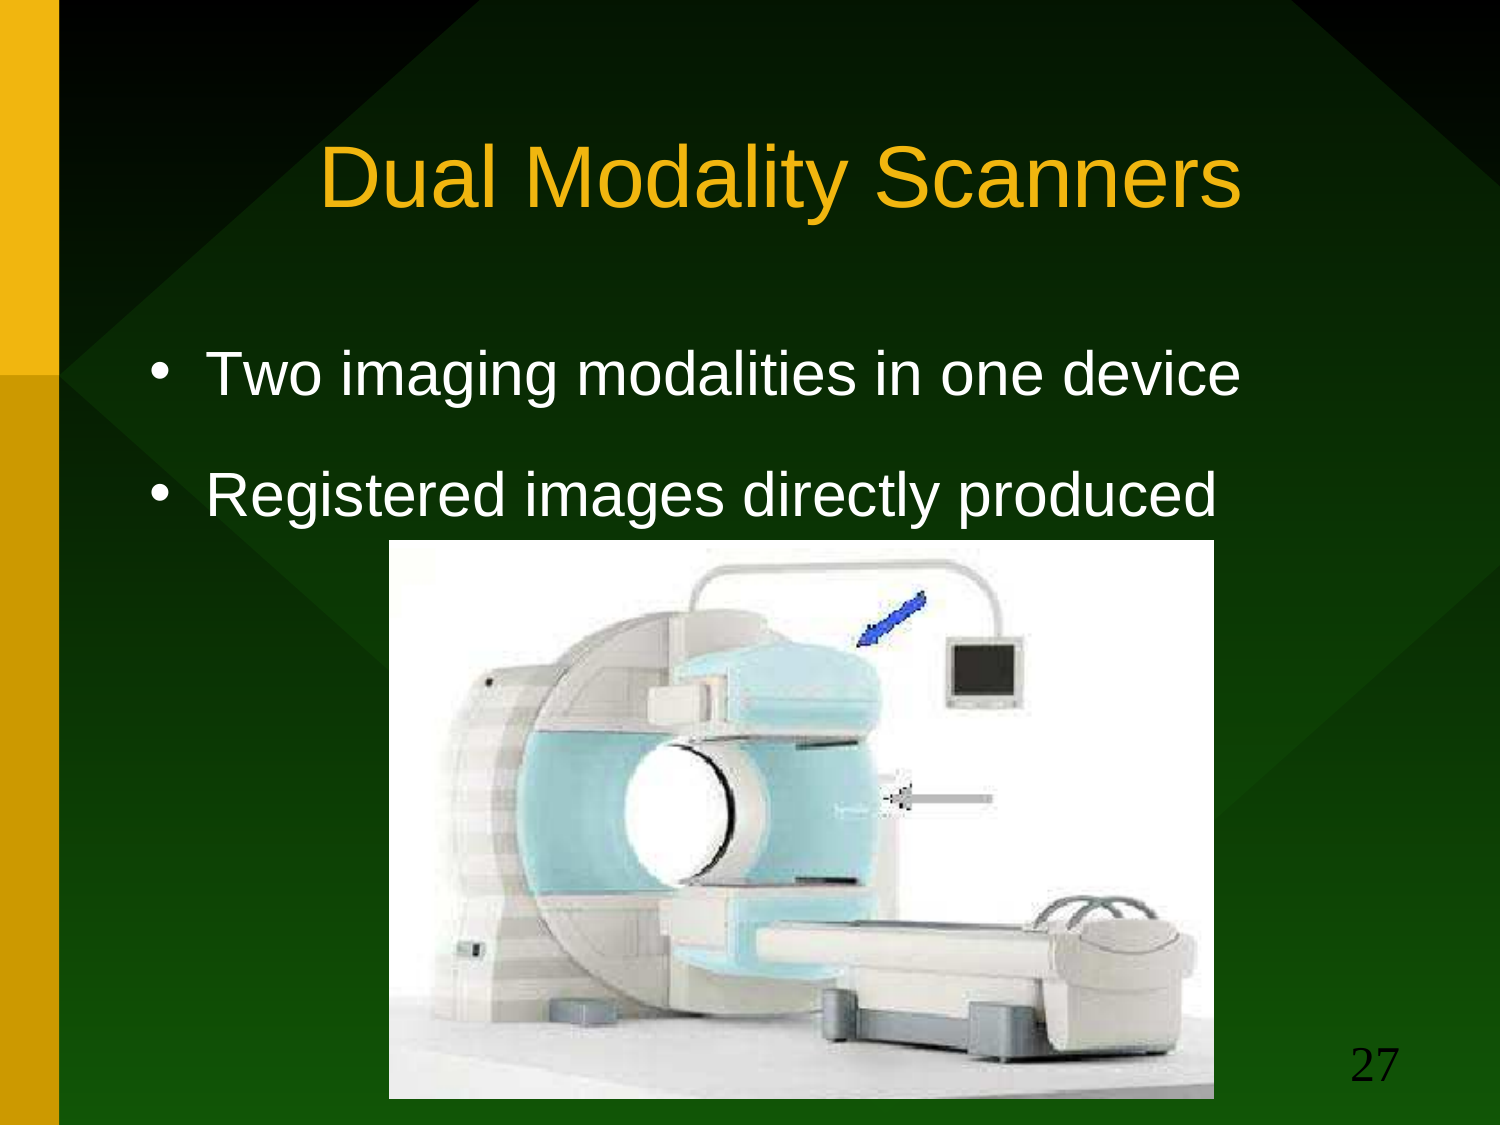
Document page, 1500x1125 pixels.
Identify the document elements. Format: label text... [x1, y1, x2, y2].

picture [389, 540, 1214, 1099]
list Two imaging modalities in one device Registered images directly produced [134, 324, 1416, 978]
title Dual Modality Scanners [99, 84, 1463, 279]
